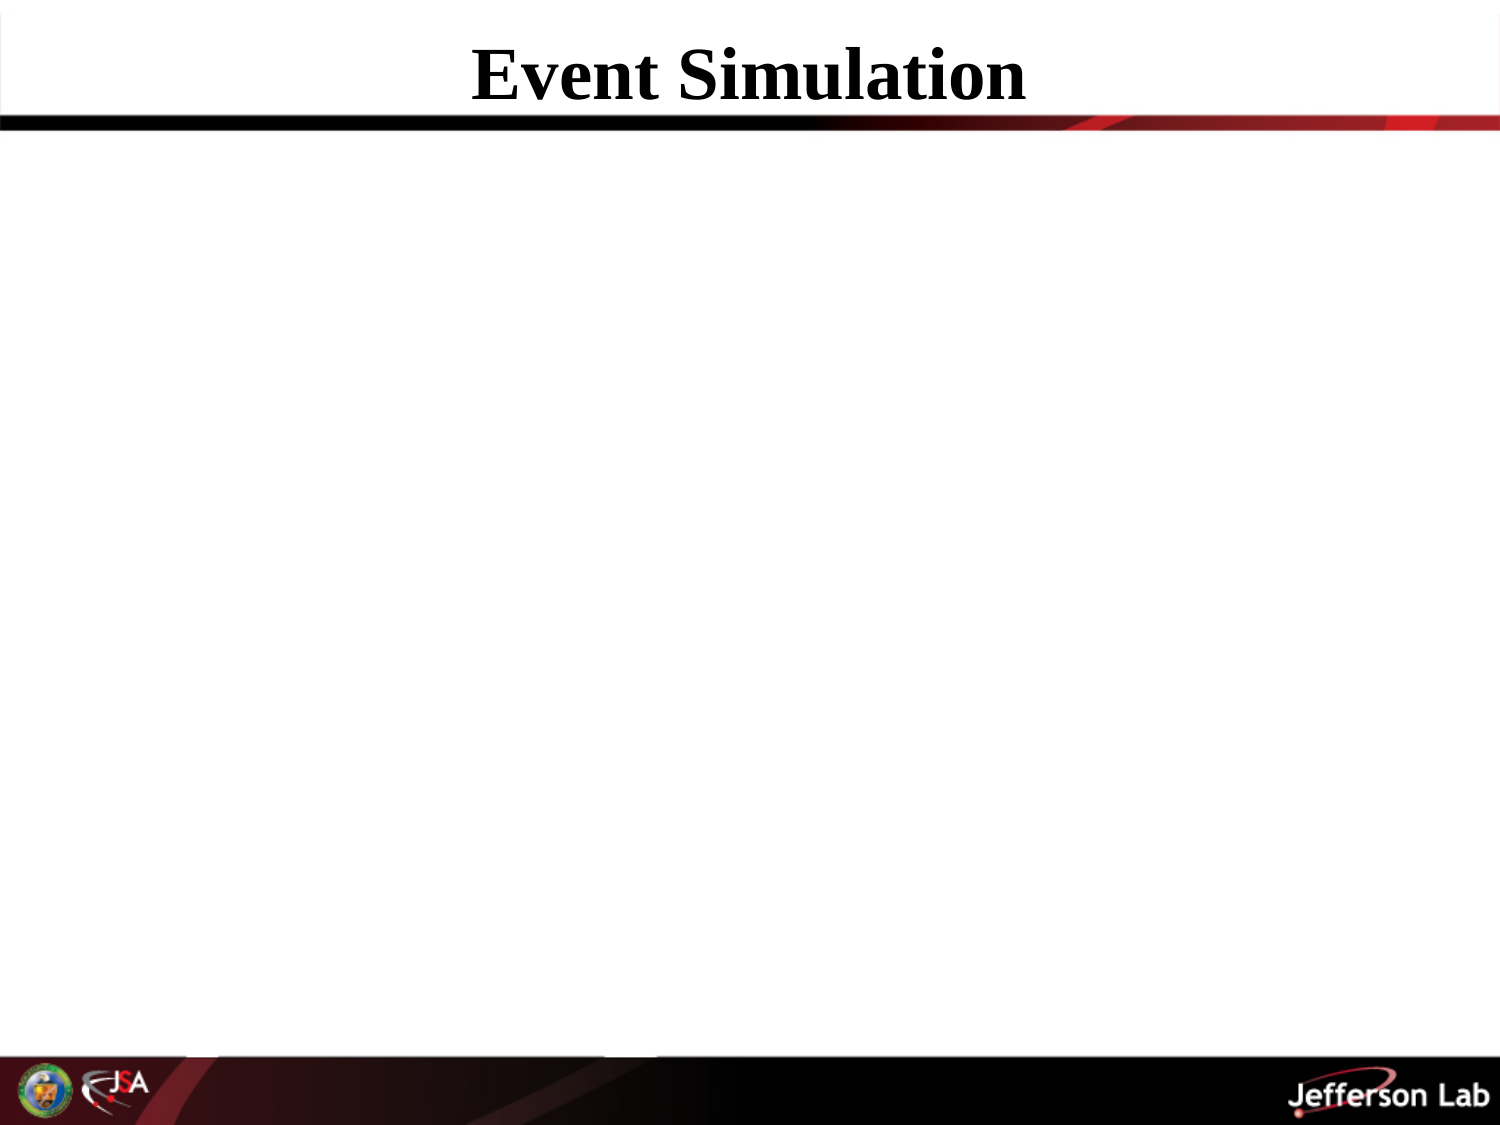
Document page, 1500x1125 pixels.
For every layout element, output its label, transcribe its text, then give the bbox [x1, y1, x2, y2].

picture [0, 0, 1500, 1125]
title Event Simulation [112, 0, 1388, 151]
